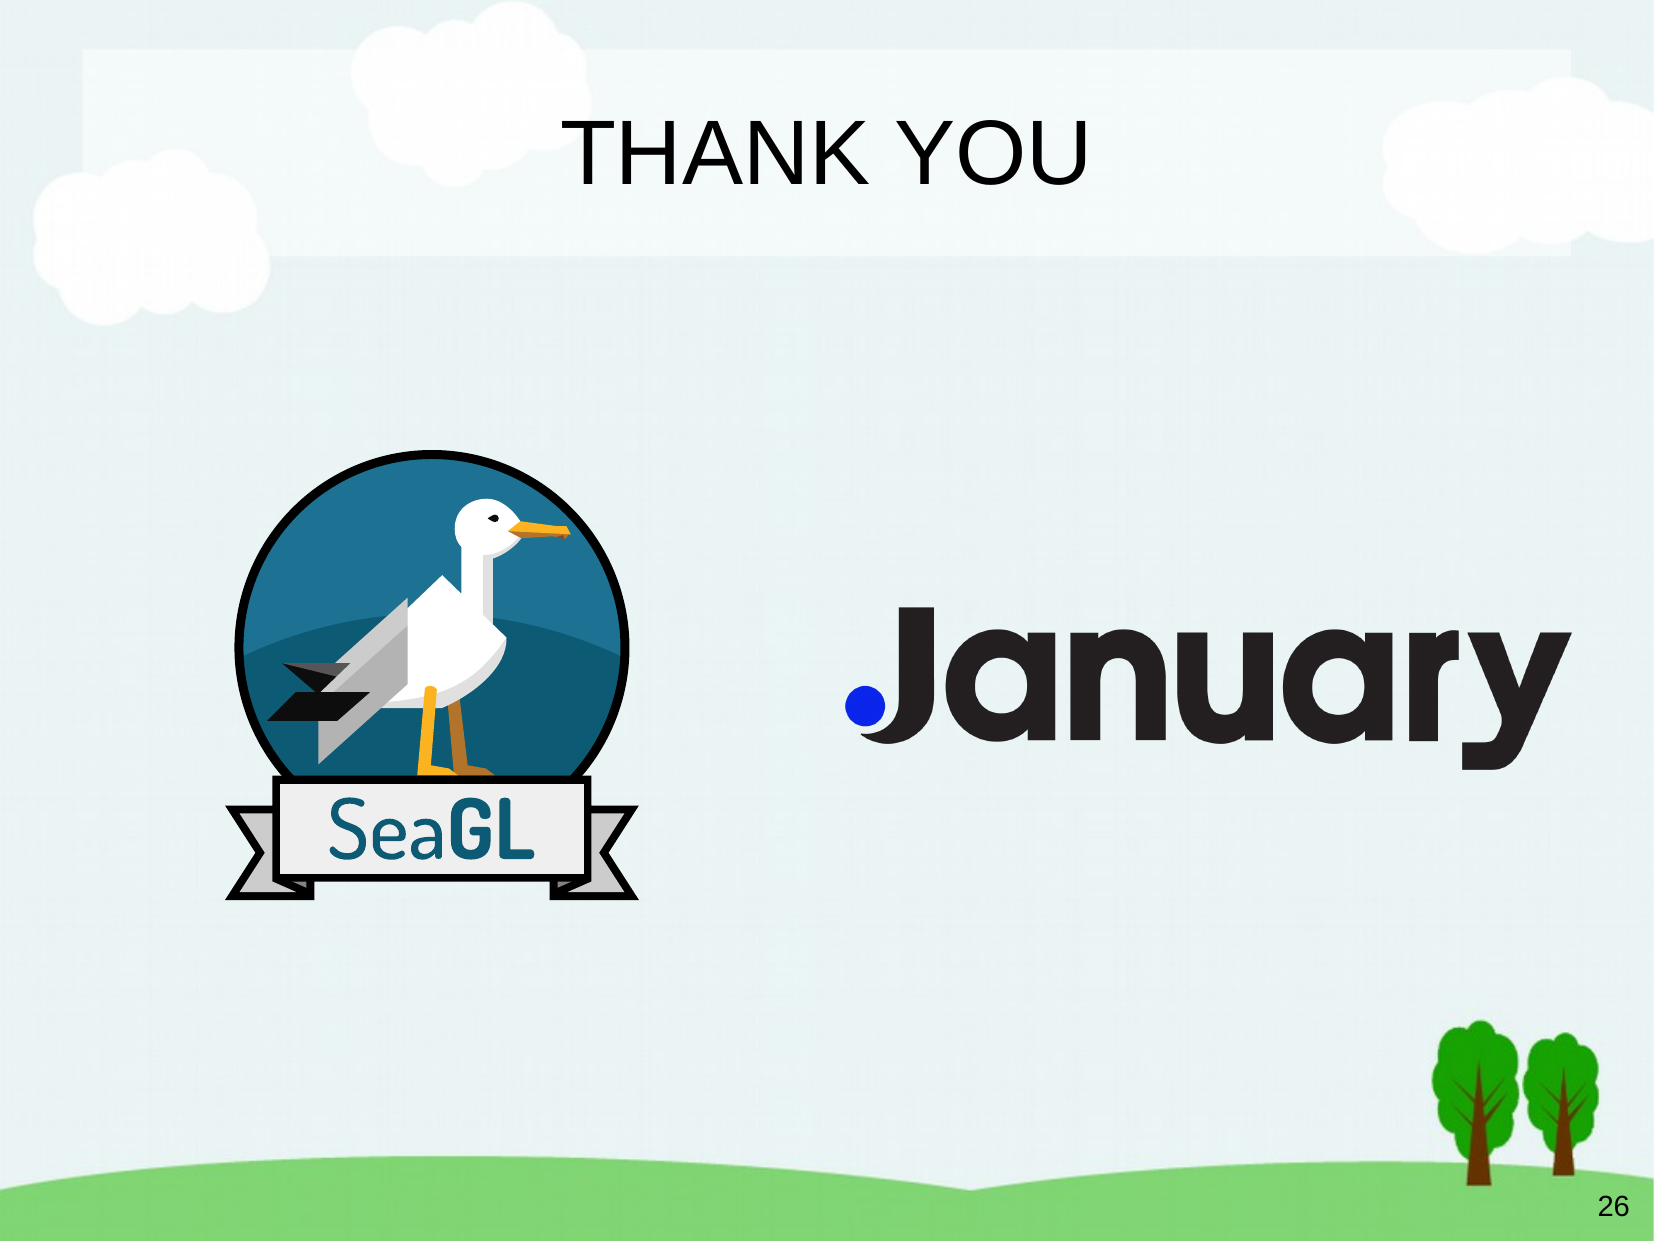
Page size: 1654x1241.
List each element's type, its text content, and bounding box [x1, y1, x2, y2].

title THANK YOU [82, 49, 1571, 257]
picture [0, 0, 1654, 1241]
